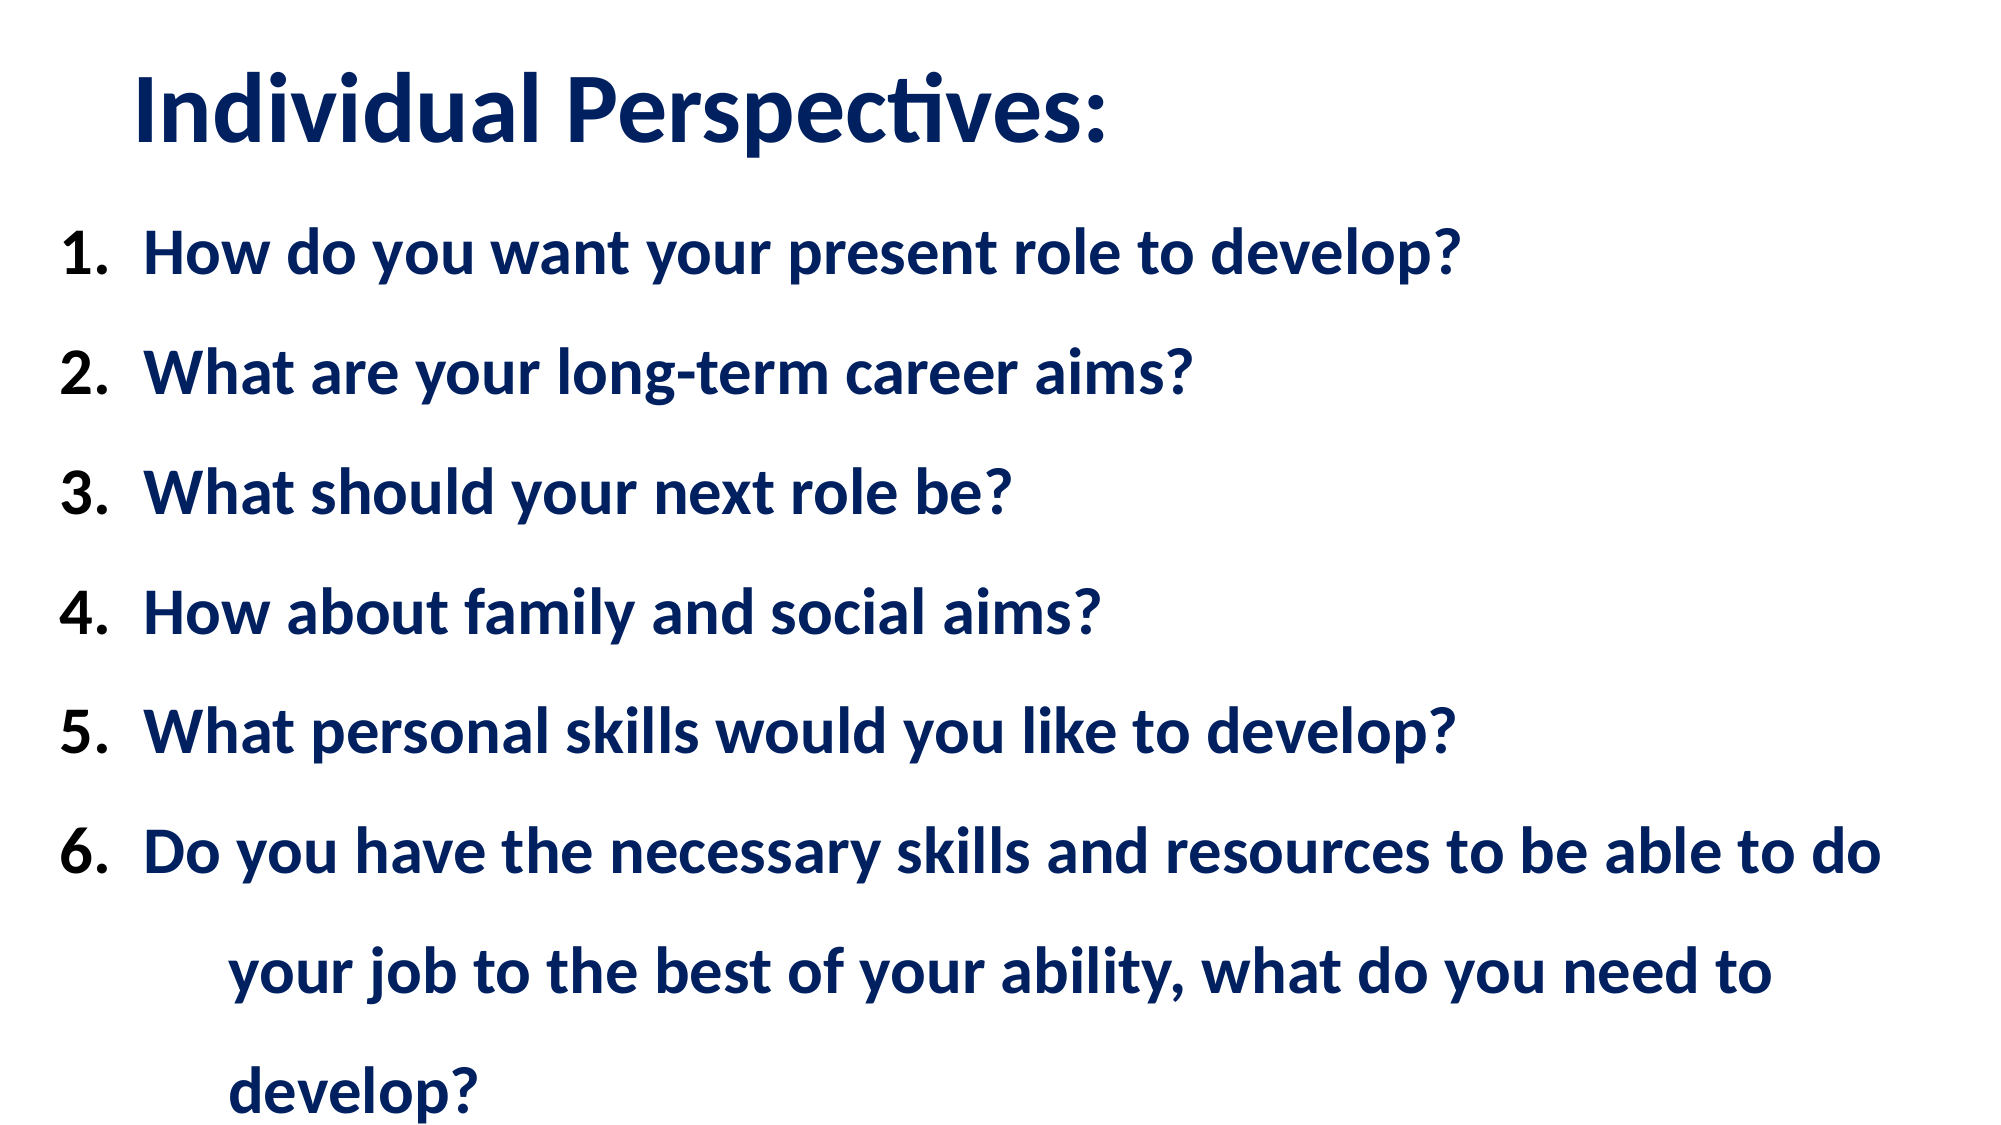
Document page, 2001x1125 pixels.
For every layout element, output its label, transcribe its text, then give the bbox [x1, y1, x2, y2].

text_box Individual Perspectives: [117, 35, 1765, 172]
text_box How do you want your present role to develop? What are your long-term career aims? What should your next role be? How about family and social aims? What personal skills would you like to develop? Do you have the necessary skills and resources to be able to do your job to the best of your ability, what do you need to develop? [45, 160, 2000, 1125]
